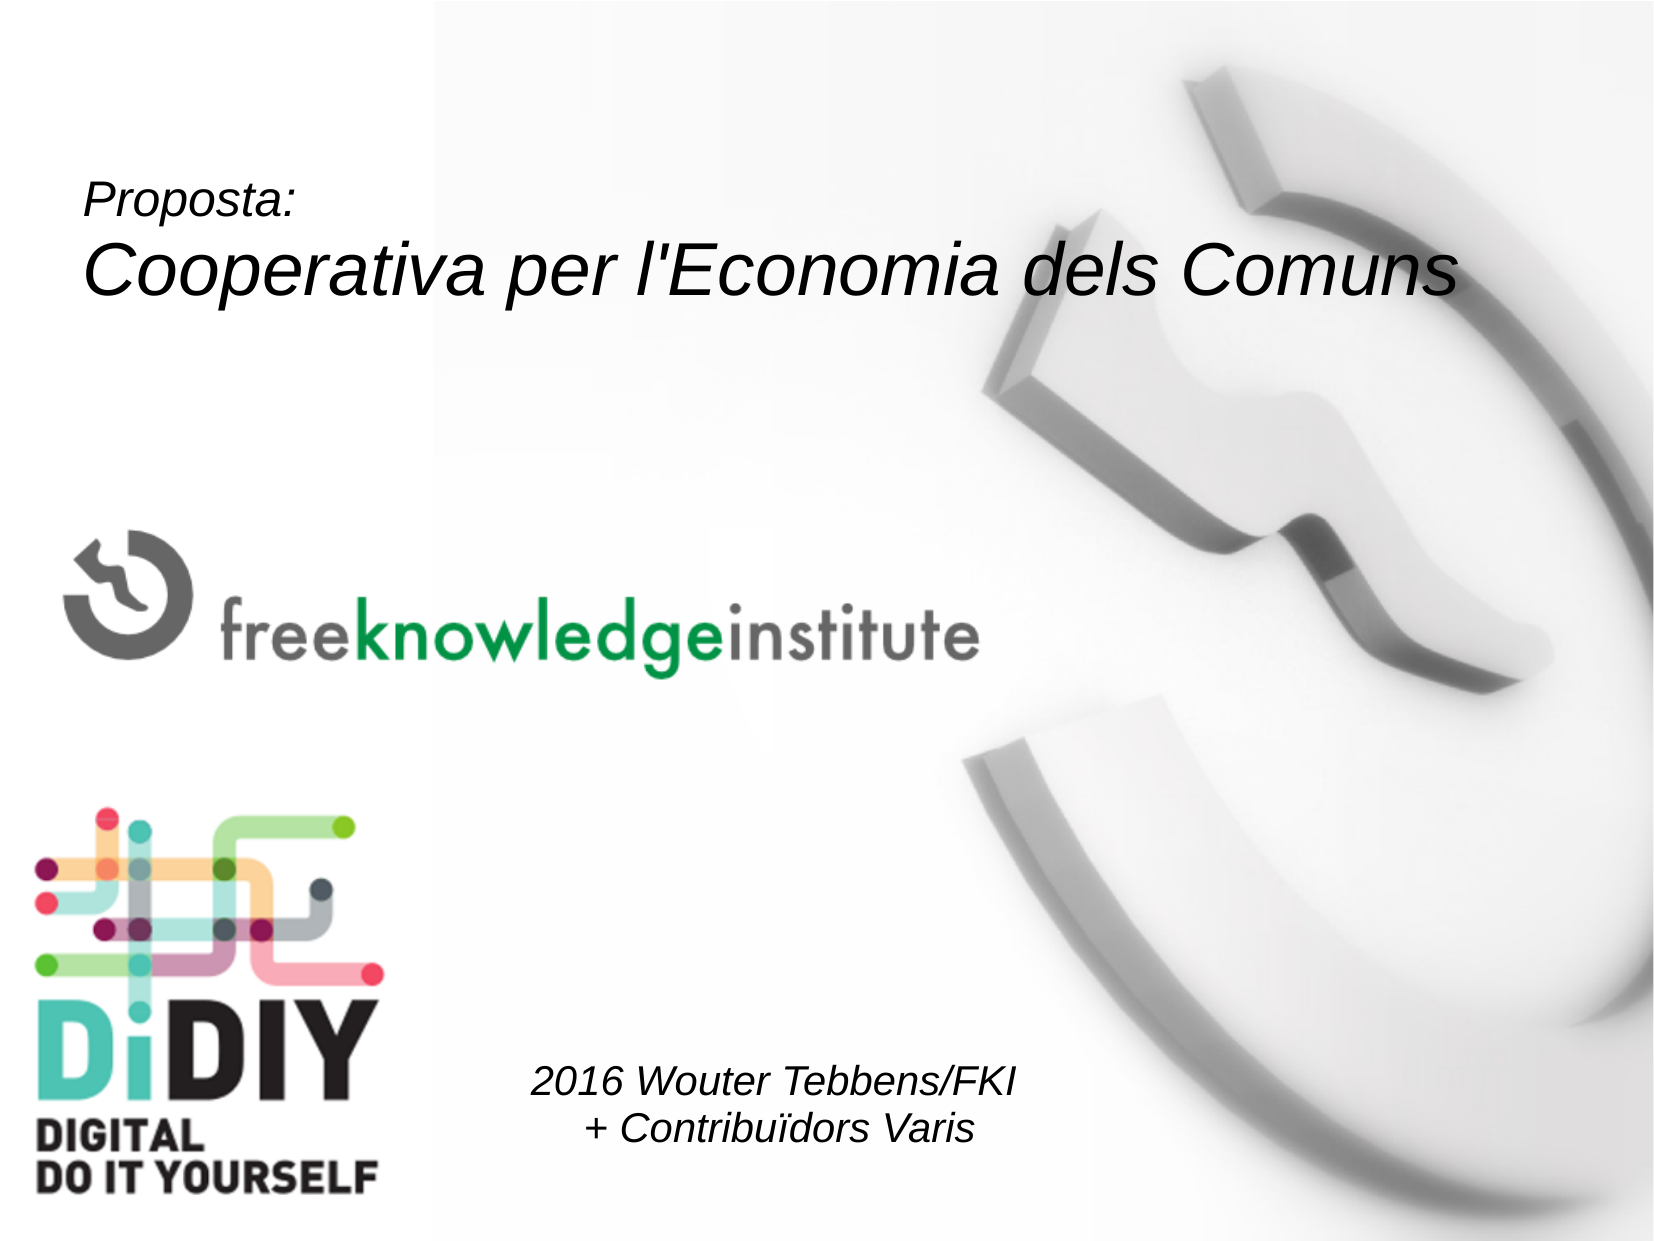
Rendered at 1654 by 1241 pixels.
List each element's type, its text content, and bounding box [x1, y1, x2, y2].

picture [0, 1, 1654, 1241]
subtitle 2016 Wouter Tebbens/FKI + Contribuïdors Varis [177, 944, 1382, 1241]
title Proposta: Cooperativa per l'Economia dels Comuns [82, 138, 1571, 346]
